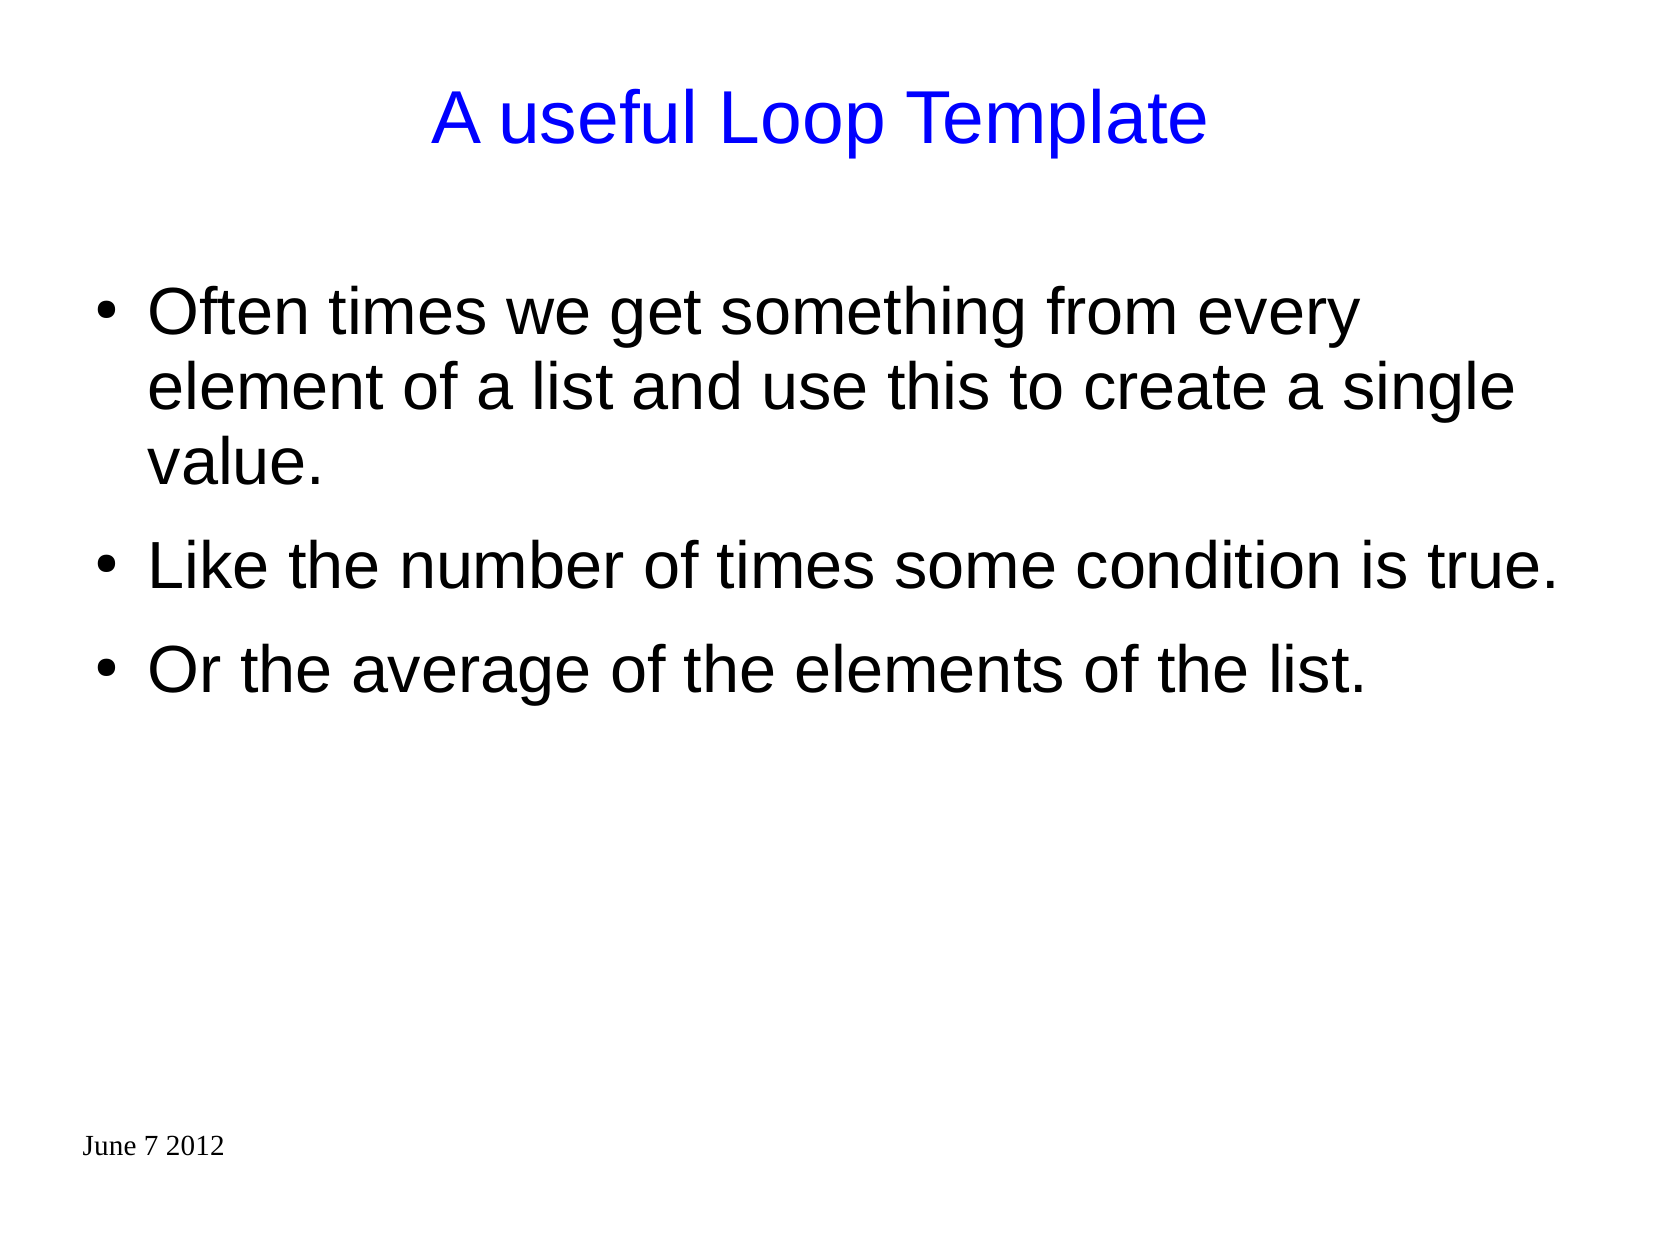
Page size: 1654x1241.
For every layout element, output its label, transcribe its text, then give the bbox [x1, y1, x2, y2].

list Often times we get something from every element of a list and use this to create a single value. Like the number of times some condition is true. Or the average of the elements of the list. [76, 274, 1565, 1093]
title A useful Loop Template [76, 58, 1565, 178]
